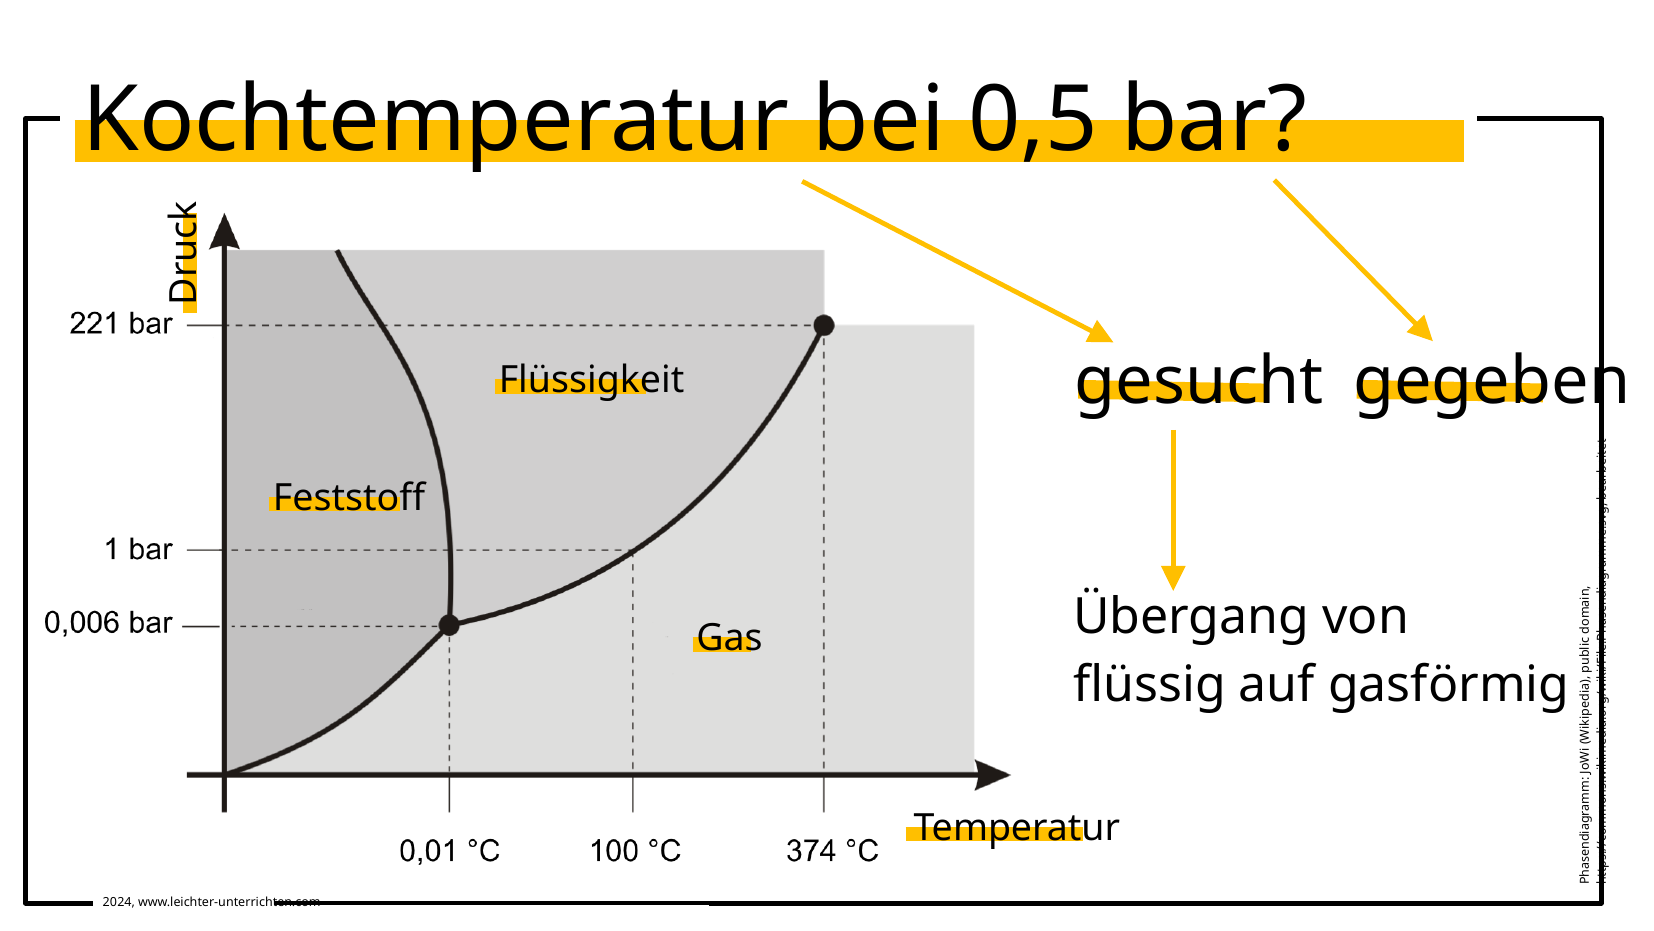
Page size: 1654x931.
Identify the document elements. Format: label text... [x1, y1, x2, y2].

text_box gegeben [1338, 324, 1565, 430]
text_box Gas [681, 603, 759, 669]
text_box Temperatur [898, 792, 1089, 859]
picture [177, 202, 194, 210]
title Kochtemperatur bei 0,5 bar? [82, 37, 1571, 193]
text_box Flüssigkeit [483, 345, 659, 411]
text_box Feststoff [258, 462, 406, 529]
text_box Übergang von flüssig auf gasförmig [1058, 572, 1473, 723]
text_box Druck [148, 213, 215, 321]
picture [45, 202, 1049, 865]
text_box Phasendiagramm: JoWi (Wikipedia), public domain, https://commons.wikimedia.org/wiki/File:Phasendiagramme.svg, bearbeitet [1568, 219, 1601, 900]
text_box gesucht [1059, 324, 1276, 431]
